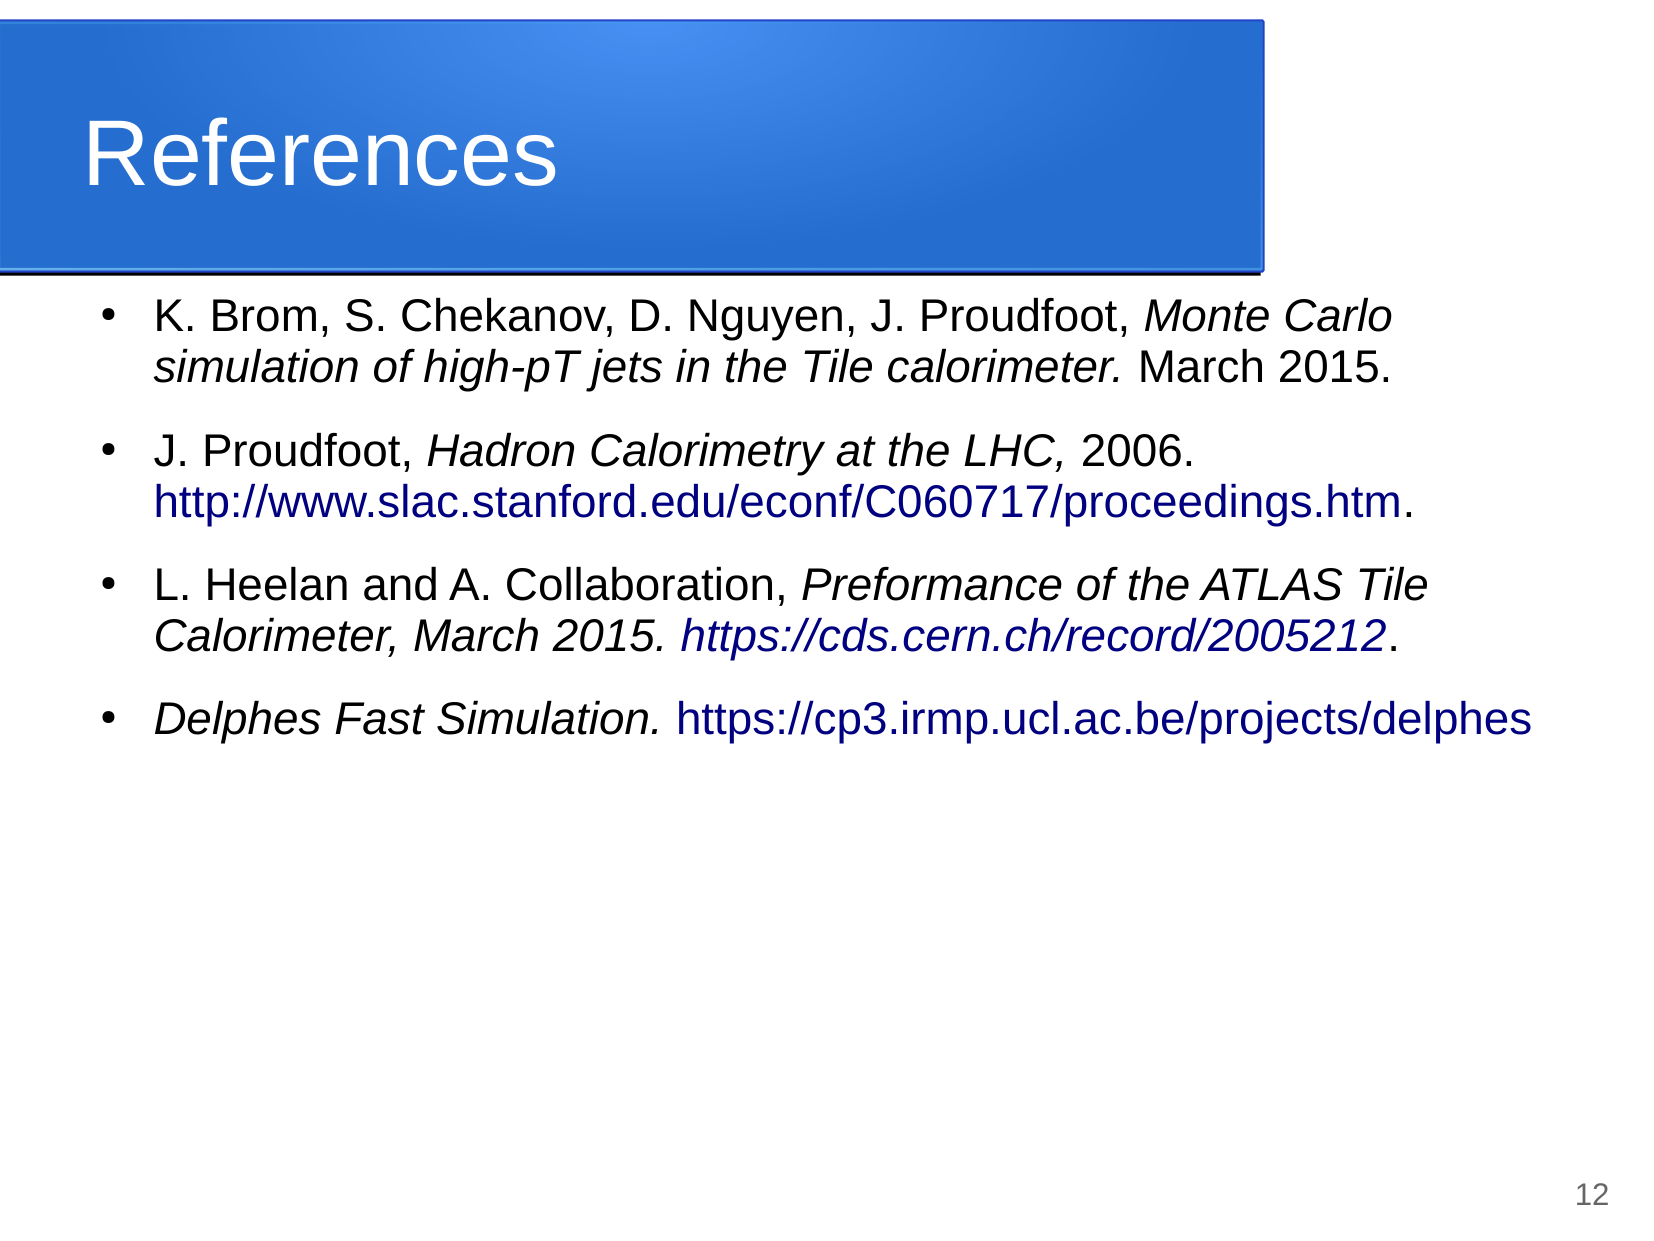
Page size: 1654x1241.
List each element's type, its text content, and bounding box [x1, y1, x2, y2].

list K. Brom, S. Chekanov, D. Nguyen, J. Proudfoot, Monte Carlo simulation of high-pT jets in the Tile calorimeter. March 2015. J. Proudfoot, Hadron Calorimetry at the LHC, 2006. http://www.slac.stanford.edu/econf/C060717/proceedings.htm. L. Heelan and A. Collaboration, Preformance of the ATLAS Tile Calorimeter, March 2015. https://cds.cern.ch/record/2005212. Delphes Fast Simulation. https://cp3.irmp.ucl.ac.be/projects/delphes [82, 290, 1538, 1010]
title References [82, 49, 1250, 257]
